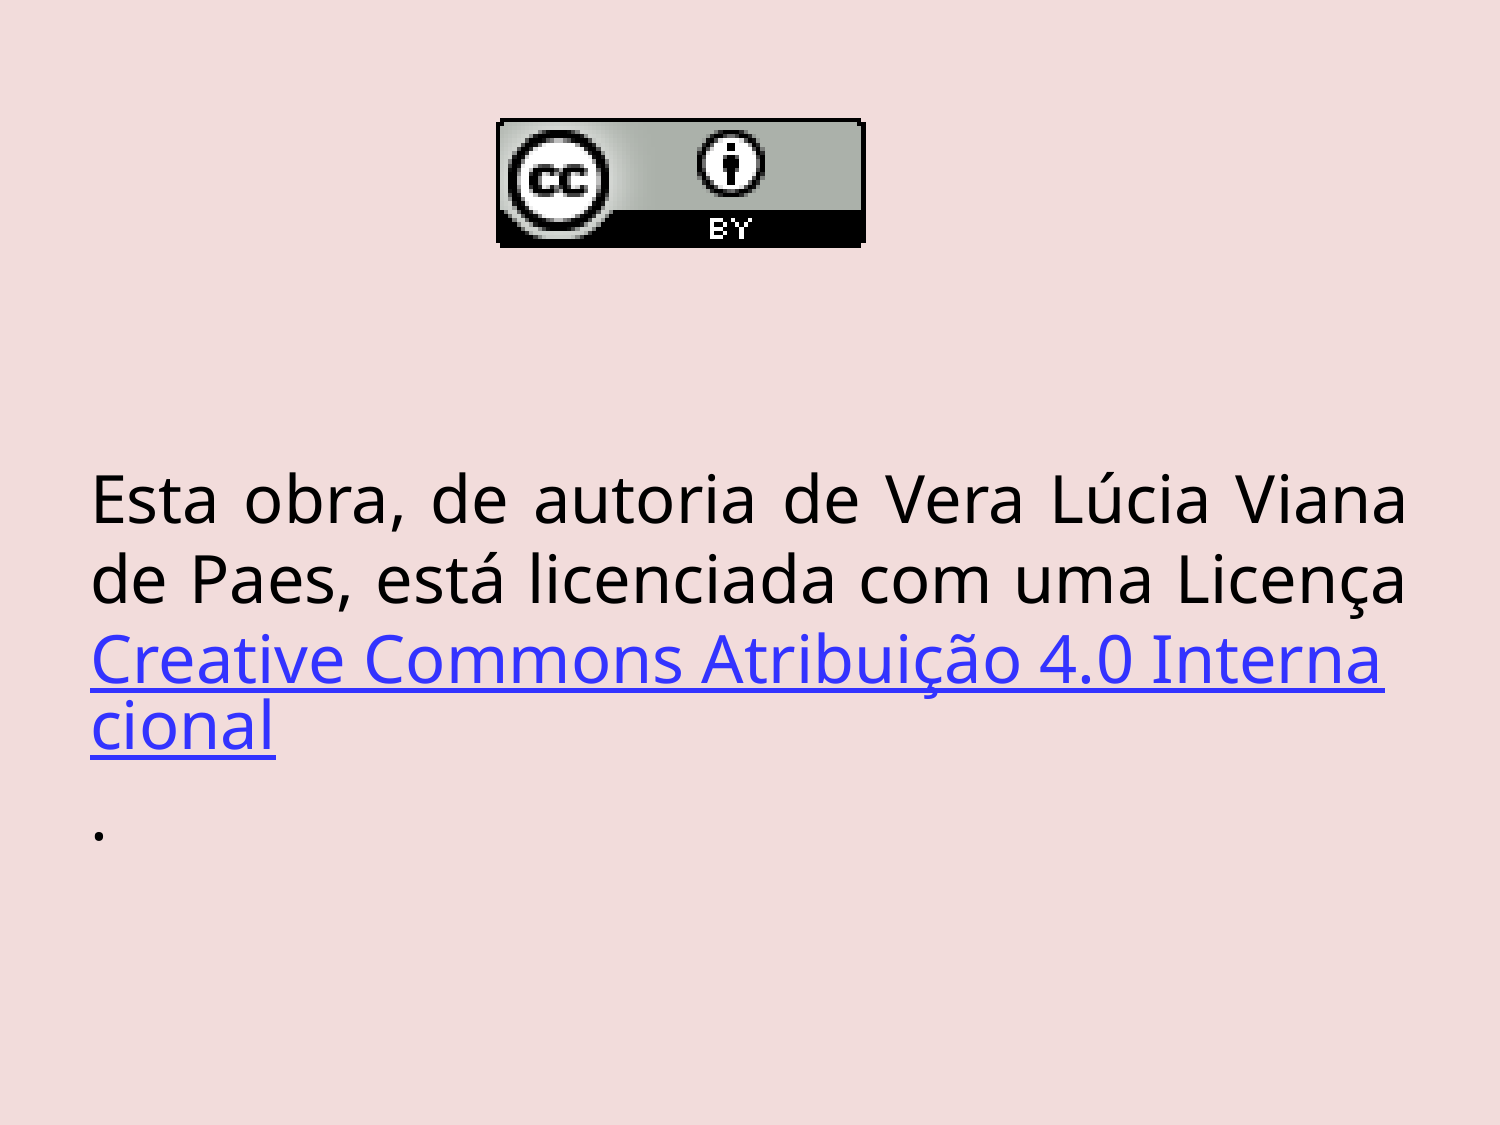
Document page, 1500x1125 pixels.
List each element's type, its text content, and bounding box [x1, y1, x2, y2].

picture [496, 118, 866, 249]
list Esta obra, de autoria de Vera Lúcia Viana de Paes, está licenciada com uma Licença Creative Commons Atribuição 4.0 Internacional. [75, 262, 1425, 1005]
